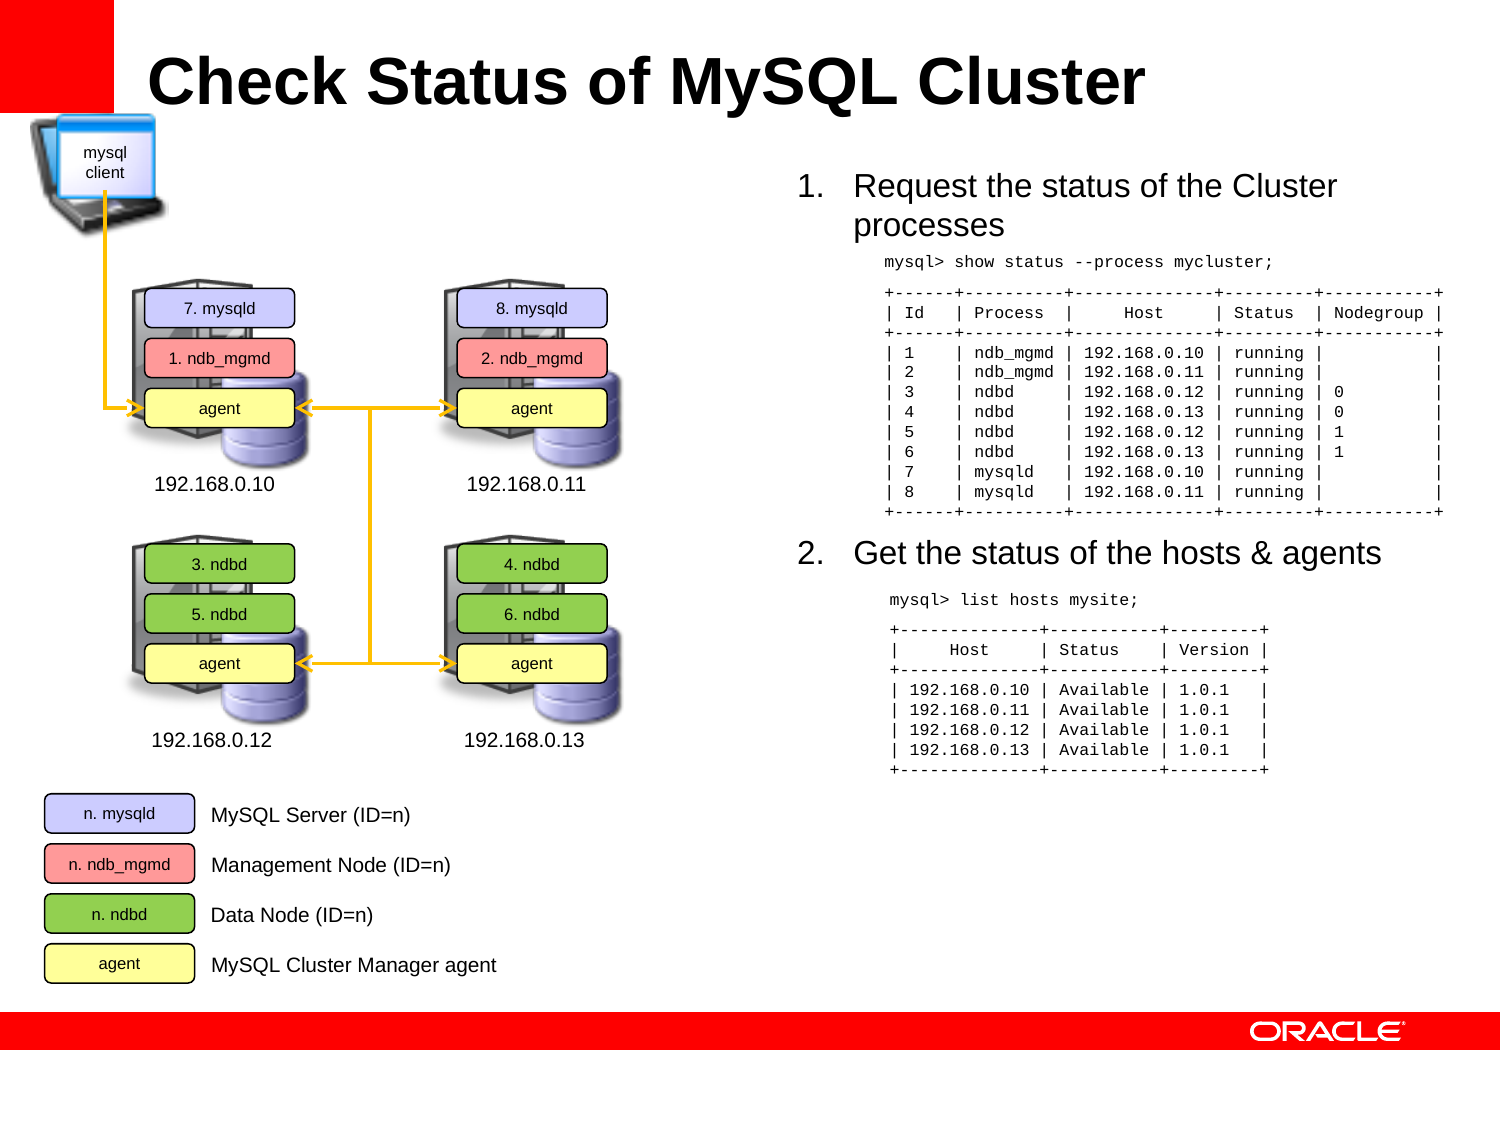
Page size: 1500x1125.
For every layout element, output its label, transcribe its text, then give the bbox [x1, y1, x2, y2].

text_box Management Node (ID=n) [196, 843, 466, 885]
picture [419, 275, 633, 476]
text_box agent [44, 943, 195, 984]
text_box 192.168.0.10 [139, 463, 290, 504]
text_box 192.168.0.12 [136, 718, 288, 760]
text_box Data Node (ID=n) [195, 893, 389, 935]
text_box 6. ndbd [457, 593, 608, 634]
picture [419, 531, 633, 732]
text_box 7. mysqld [144, 288, 295, 328]
text_box agent [144, 643, 295, 684]
text_box 1. ndb_mgmd [144, 338, 295, 378]
text_box 192.168.0.11 [451, 463, 603, 504]
picture [0, 0, 169, 244]
text_box mysql> list hosts mysite; +--------------+-----------+---------+ | Host | Status | Version | +--------------+-----------+---------+ | 192.168.0.10 | Available | 1.0.1 | | 192.168.0.11 | Available | 1.0.1 | | 192.168.0.12 | Available | 1.0.1 | | 192.168.0.13 | Available | 1.0.1 | +--------------+-----------+---------+ [874, 581, 1285, 787]
text_box mysql client [61, 131, 150, 190]
picture [107, 275, 320, 476]
text_box agent [457, 388, 608, 428]
text_box 5. ndbd [144, 593, 295, 634]
text_box 2. ndb_mgmd [457, 338, 608, 378]
text_box n. ndb_mgmd [44, 843, 195, 884]
text_box agent [457, 643, 608, 684]
picture [107, 531, 320, 732]
text_box agent [144, 388, 295, 428]
text_box n. ndbd [44, 893, 195, 934]
picture [0, 1012, 1500, 1050]
text_box mysql> show status --process mycluster; +------+----------+--------------+---------+-----------+ | Id | Process | Host | Status | Nodegroup | +------+----------+--------------+---------+-----------+ | 1 | ndb_mgmd | 192.168.0.10 | running | | | 2 | ndb_mgmd | 192.168.0.11 | running | | | 3 | ndbd | 192.168.0.12 | running | 0 | | 4 | ndbd | 192.168.0.13 | running | 0 | | 5 | ndbd | 192.168.0.12 | running | 1 | | 6 | ndbd | 192.168.0.13 | running | 1 | | 7 | mysqld | 192.168.0.10 | running | | | 8 | mysqld | 192.168.0.11 | running | | +------+----------+--------------+---------+-----------+ [869, 243, 1470, 529]
list Request the status of the Cluster processes Get the status of the hosts & agents [782, 156, 1445, 1019]
text_box 8. mysqld [457, 288, 608, 328]
text_box 4. ndbd [457, 543, 608, 584]
text_box MySQL Cluster Manager agent [196, 943, 512, 985]
text_box n. mysqld [44, 793, 195, 834]
text_box MySQL Server (ID=n) [196, 793, 426, 835]
text_box 3. ndbd [144, 543, 295, 584]
title Check Status of MySQL Cluster [147, 8, 1392, 119]
text_box 192.168.0.13 [449, 718, 600, 760]
